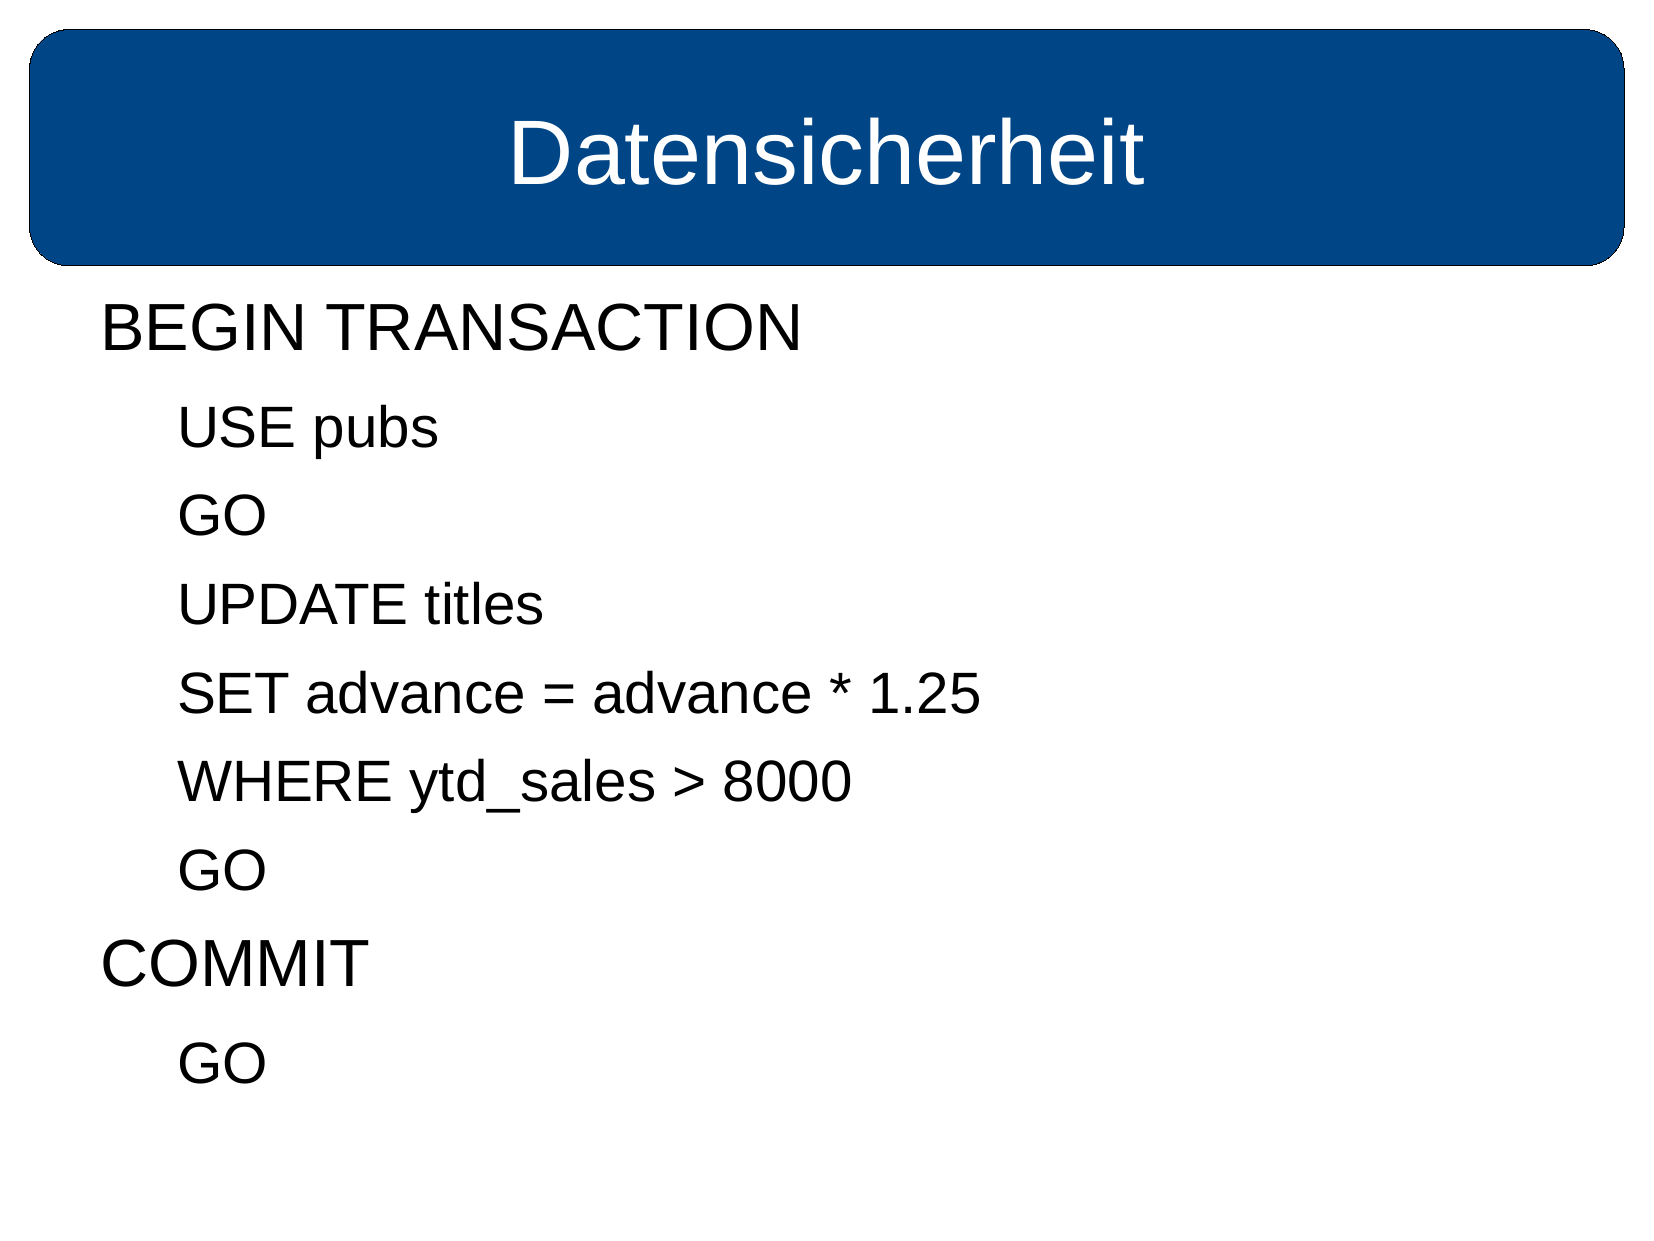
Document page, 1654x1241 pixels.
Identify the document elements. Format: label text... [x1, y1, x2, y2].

list BEGIN TRANSACTION USE pubs GO UPDATE titles SET advance = advance * 1.25 WHERE ytd_sales > 8000 GO COMMIT GO [82, 290, 1571, 1095]
title Datensicherheit [82, 49, 1571, 257]
